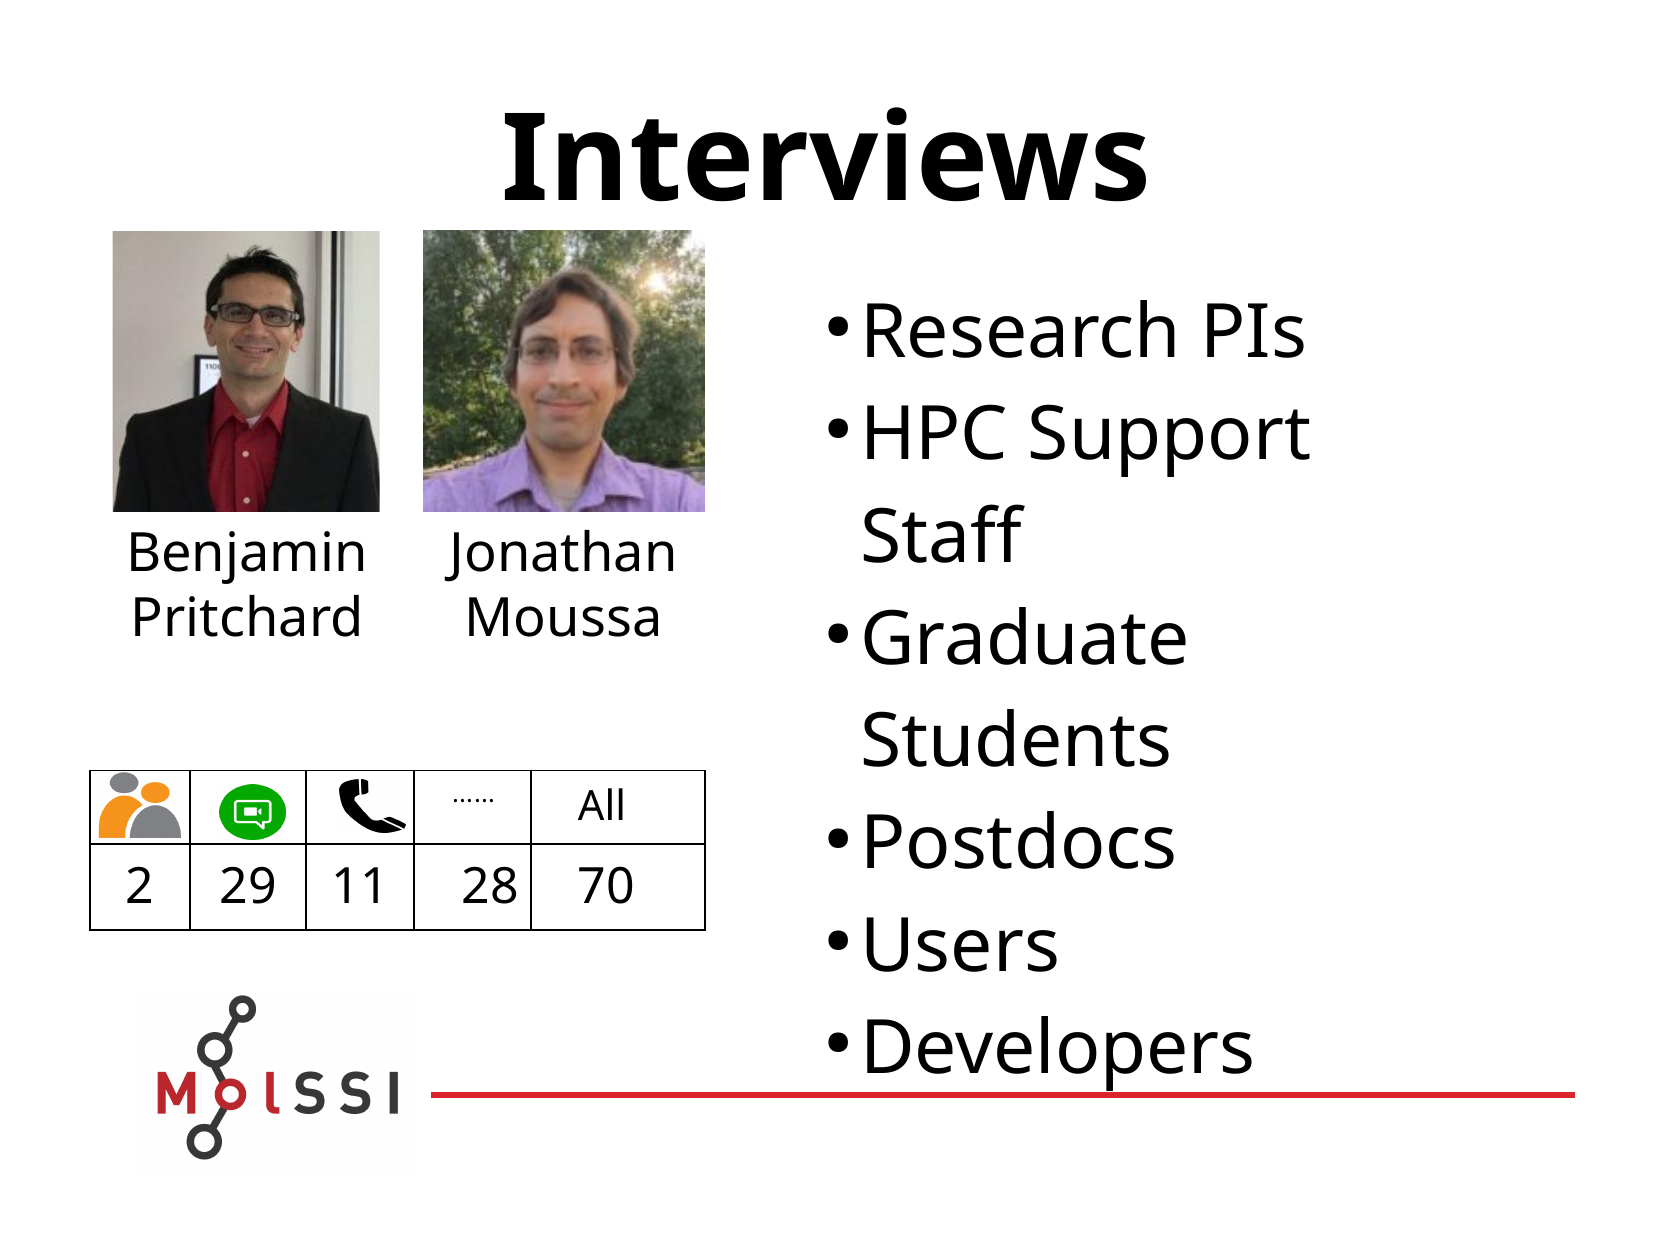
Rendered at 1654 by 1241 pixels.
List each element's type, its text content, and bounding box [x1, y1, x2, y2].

table_header …… [415, 771, 530, 843]
table_cell 28 [415, 845, 530, 929]
table_header All [532, 771, 704, 843]
picture [95, 772, 181, 840]
text_box Research PIs HPC Support Staff Graduate Students Postdocs Users Developers [810, 270, 1501, 1018]
text_box Benjamin Pritchard [97, 523, 398, 641]
text_box Jonathan Moussa [413, 515, 714, 649]
picture [219, 784, 286, 840]
picture [112, 231, 380, 512]
table_header [307, 771, 413, 843]
table_cell 11 [307, 845, 413, 929]
table_header [191, 771, 305, 843]
picture [135, 989, 416, 1174]
picture [423, 230, 705, 512]
table_cell 2 [91, 845, 189, 929]
table_cell 29 [191, 845, 305, 929]
title Interviews [82, 49, 1571, 257]
table_cell 70 [532, 845, 704, 929]
table_header [91, 771, 189, 843]
picture [339, 779, 406, 833]
